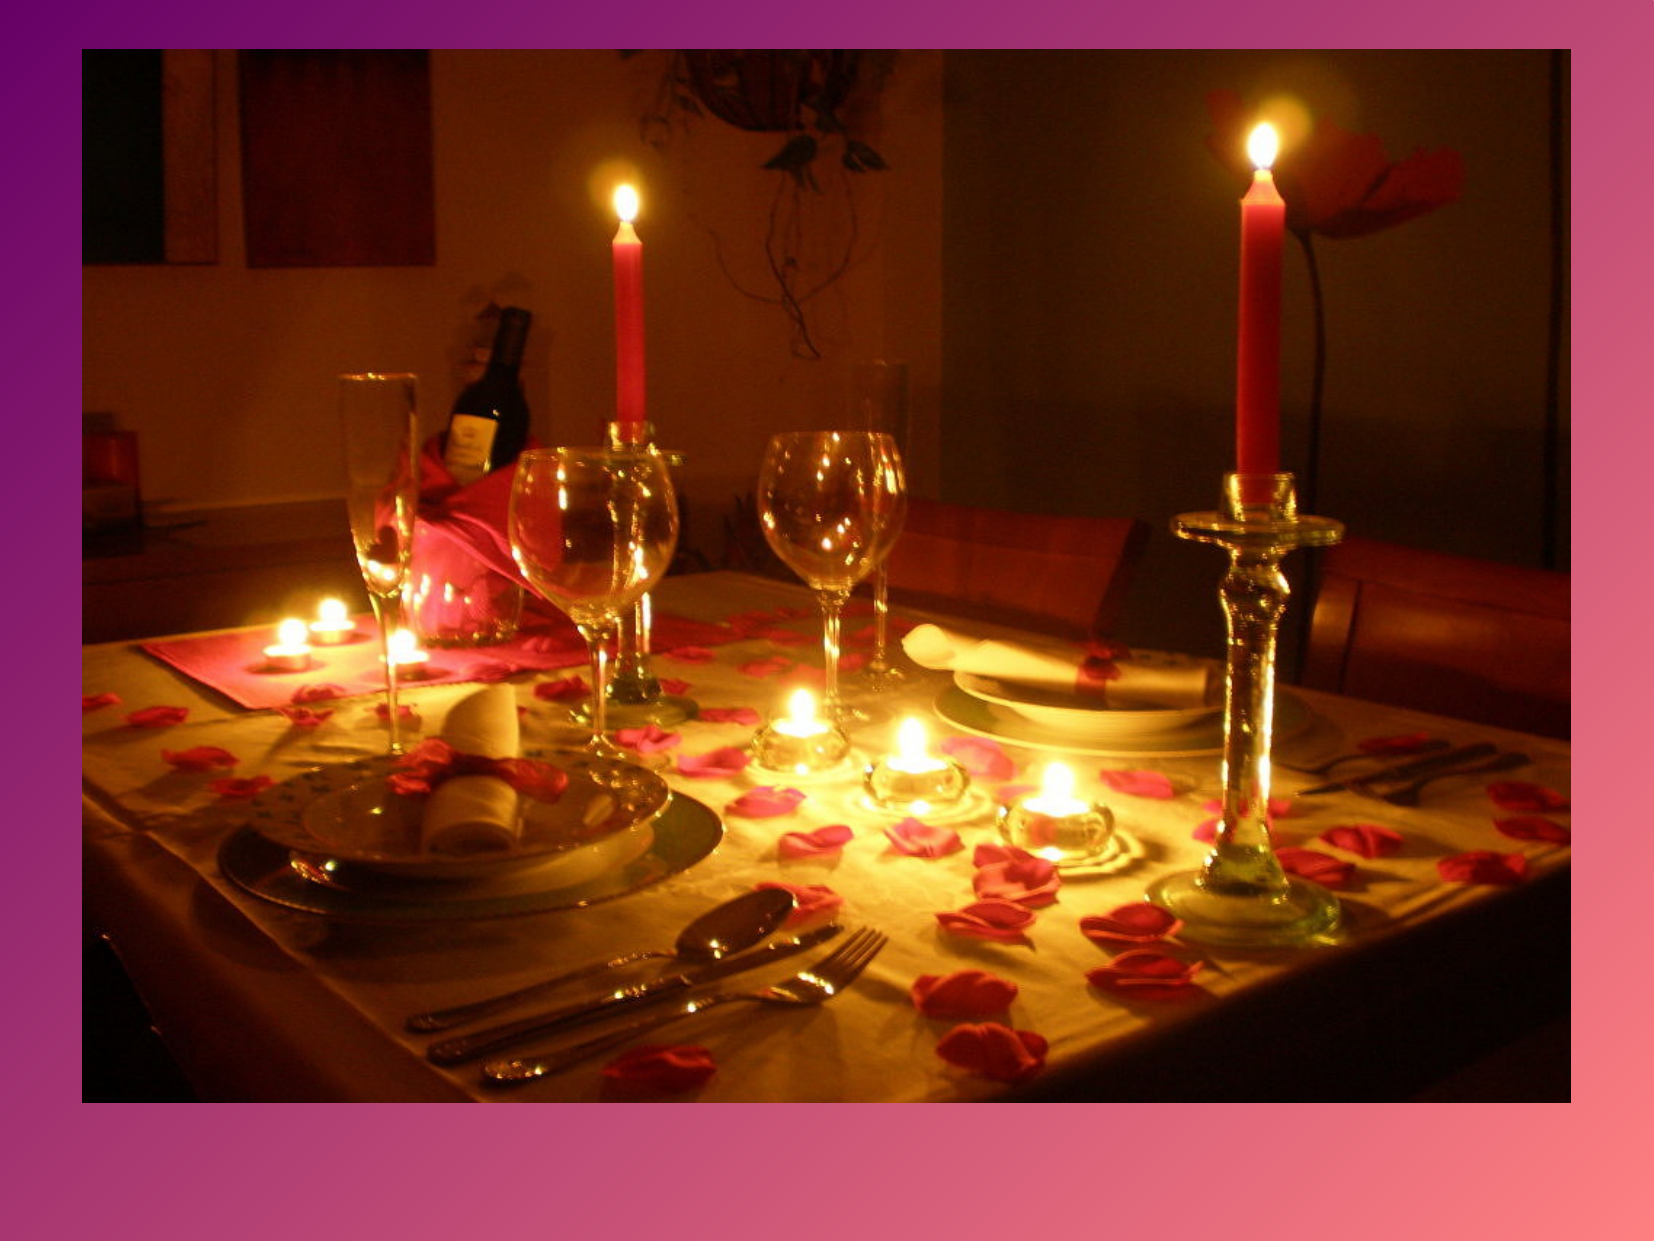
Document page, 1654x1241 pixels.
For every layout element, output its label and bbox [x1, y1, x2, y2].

picture [82, 49, 1571, 1103]
